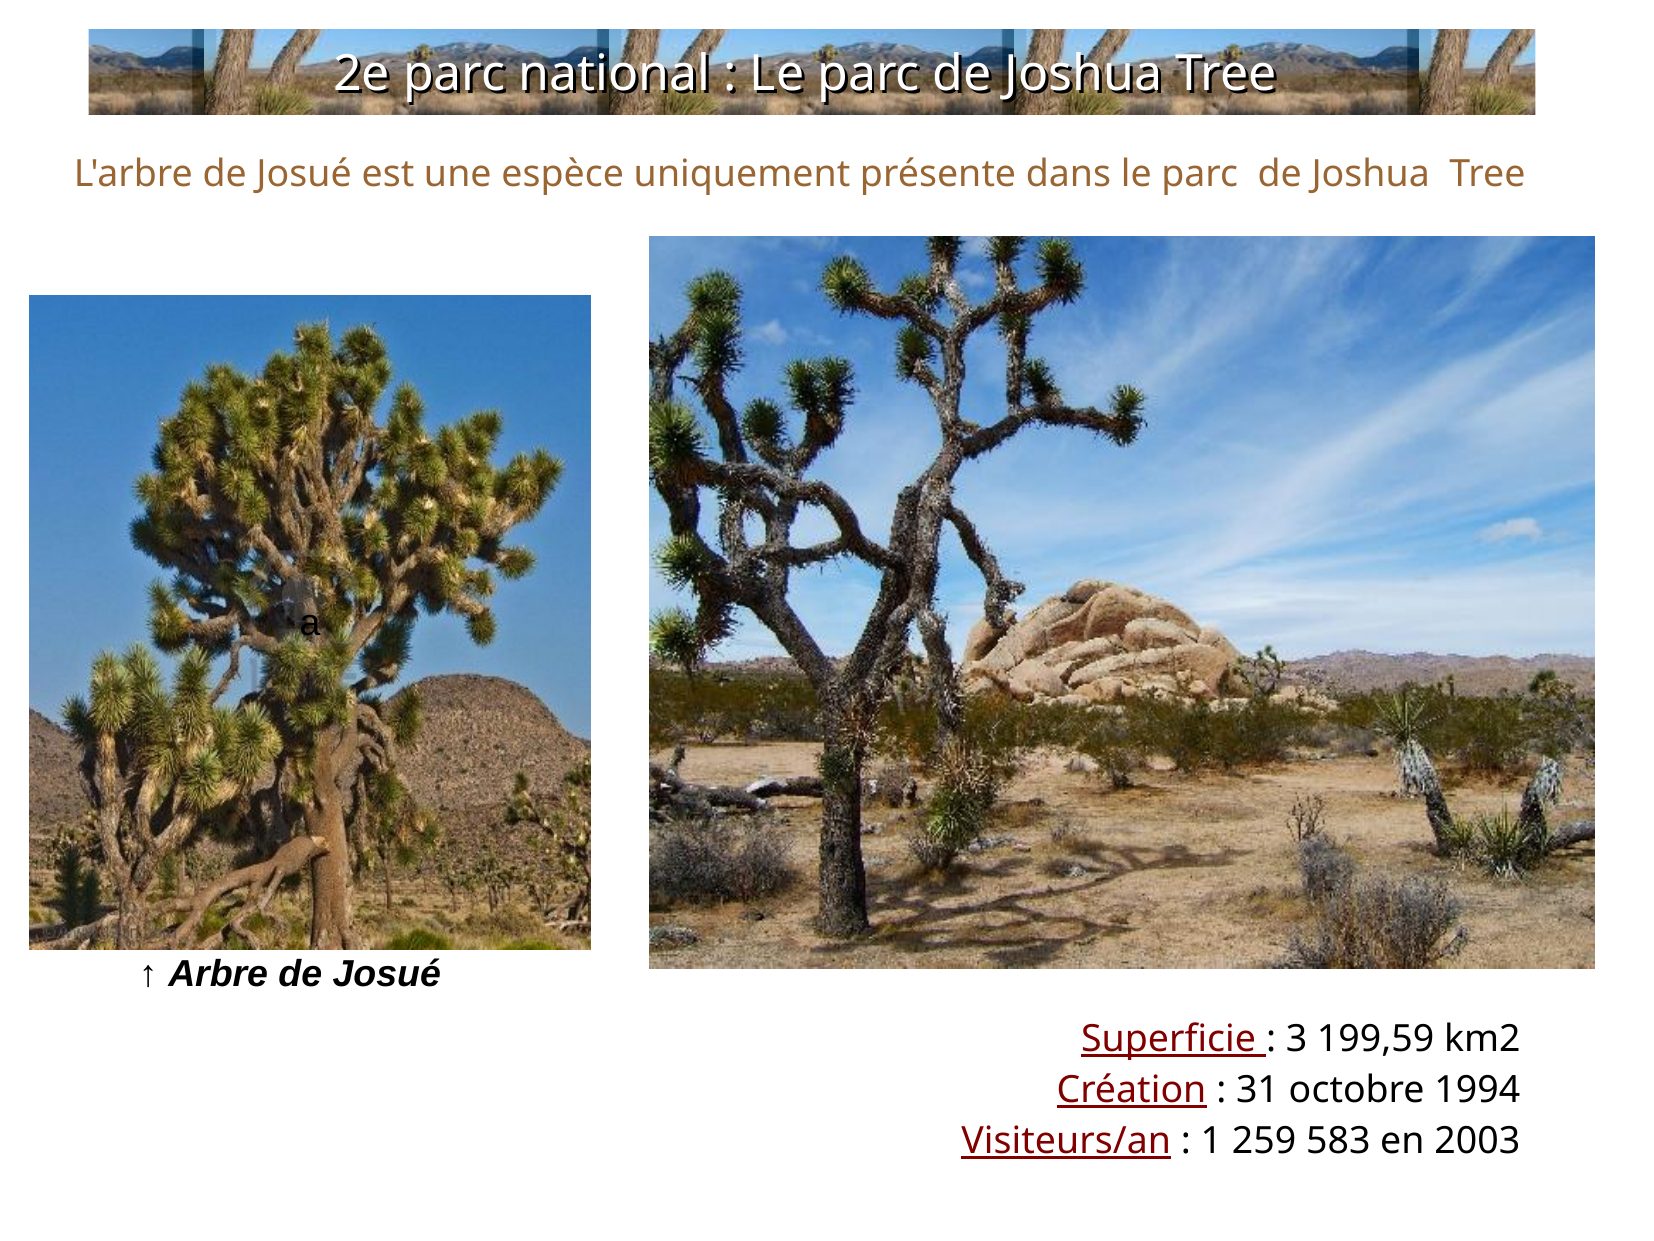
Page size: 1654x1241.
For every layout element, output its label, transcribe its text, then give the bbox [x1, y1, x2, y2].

picture [29, 295, 591, 950]
text_box ↑ Arbre de Josué [59, 944, 532, 1003]
text_box L'arbre de Josué est une espèce uniquement présente dans le parc de Joshua Tree [59, 139, 1565, 207]
text_box 2e parc national : Le parc de Joshua Tree [88, 29, 1536, 115]
text_box Superficie : 3 199,59 km2 Création : 31 octobre 1994 Visiteurs/an : 1 259 583 en 2003 [826, 1003, 1536, 1178]
picture [649, 236, 1595, 969]
